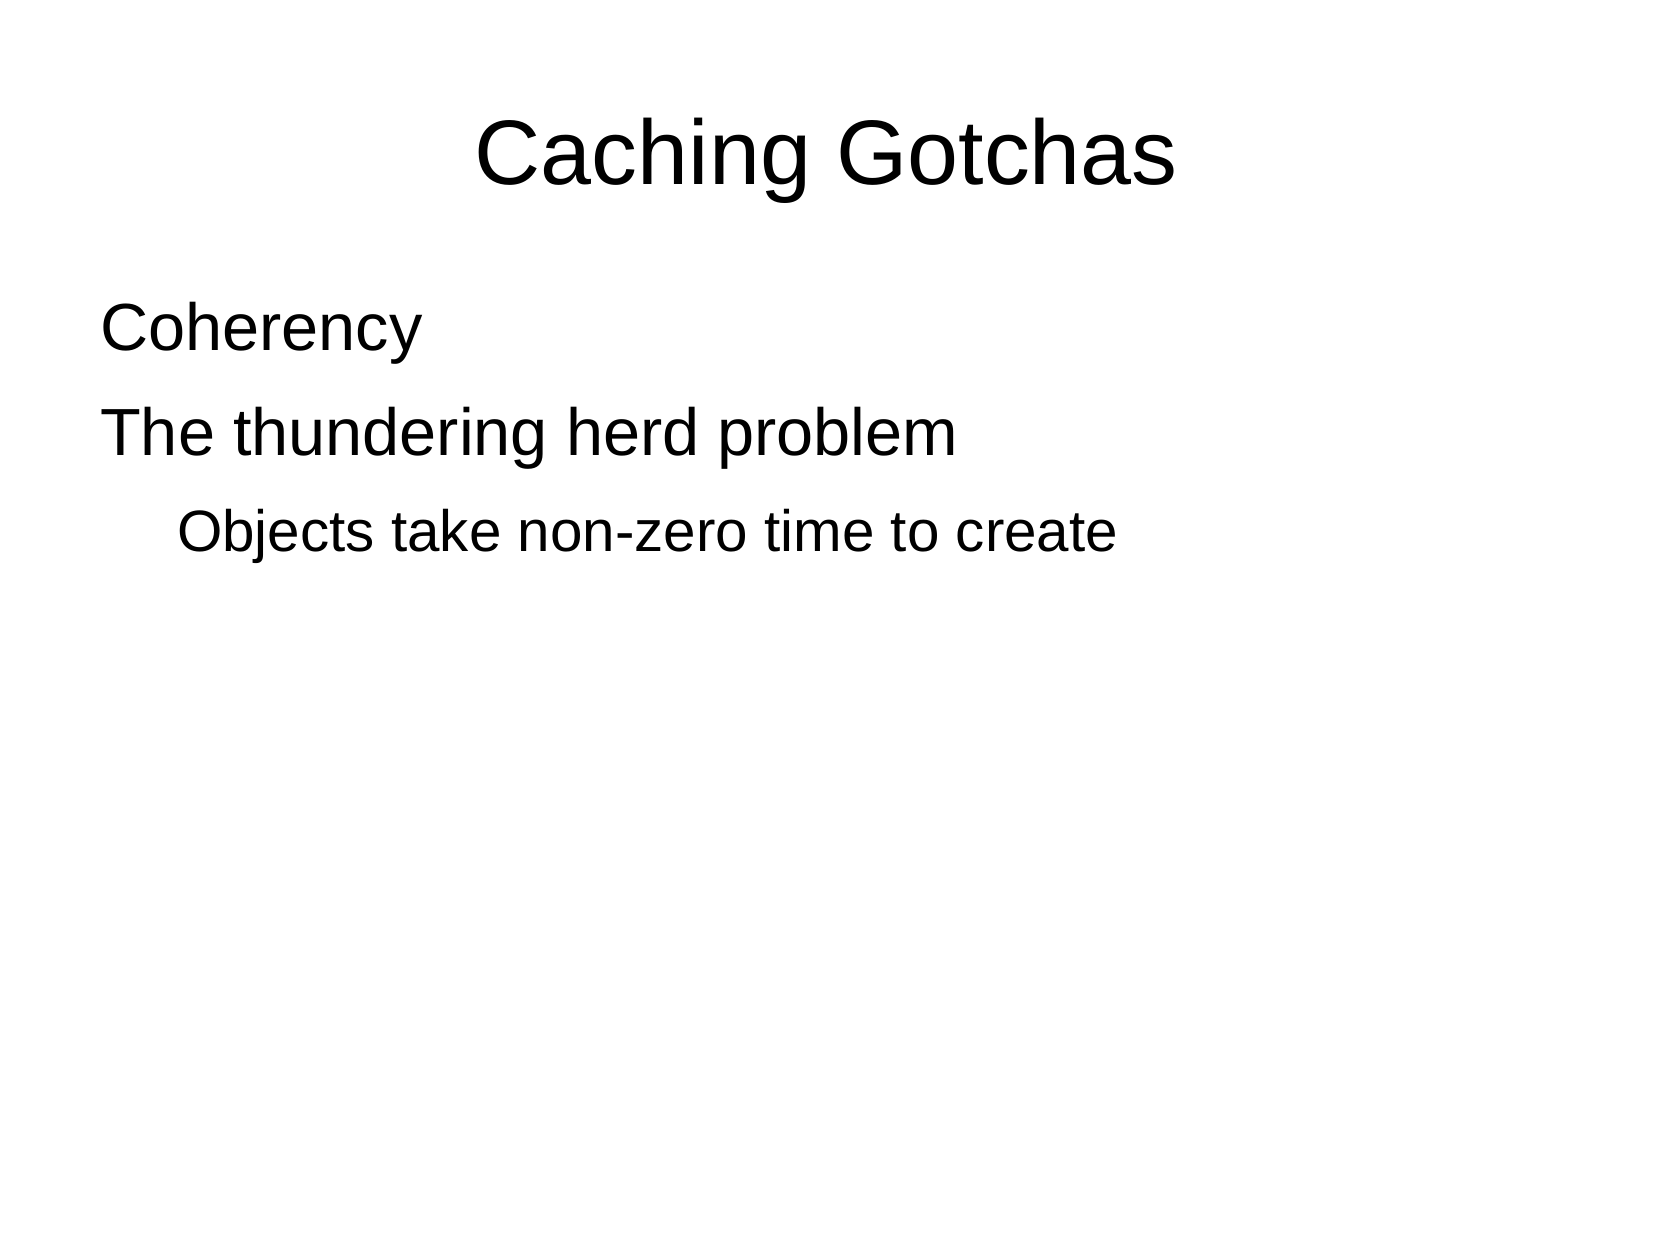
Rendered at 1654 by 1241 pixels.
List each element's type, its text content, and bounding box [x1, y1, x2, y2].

title Caching Gotchas [82, 49, 1571, 257]
list Coherency The thundering herd problem Objects take non-zero time to create [82, 290, 1571, 1109]
